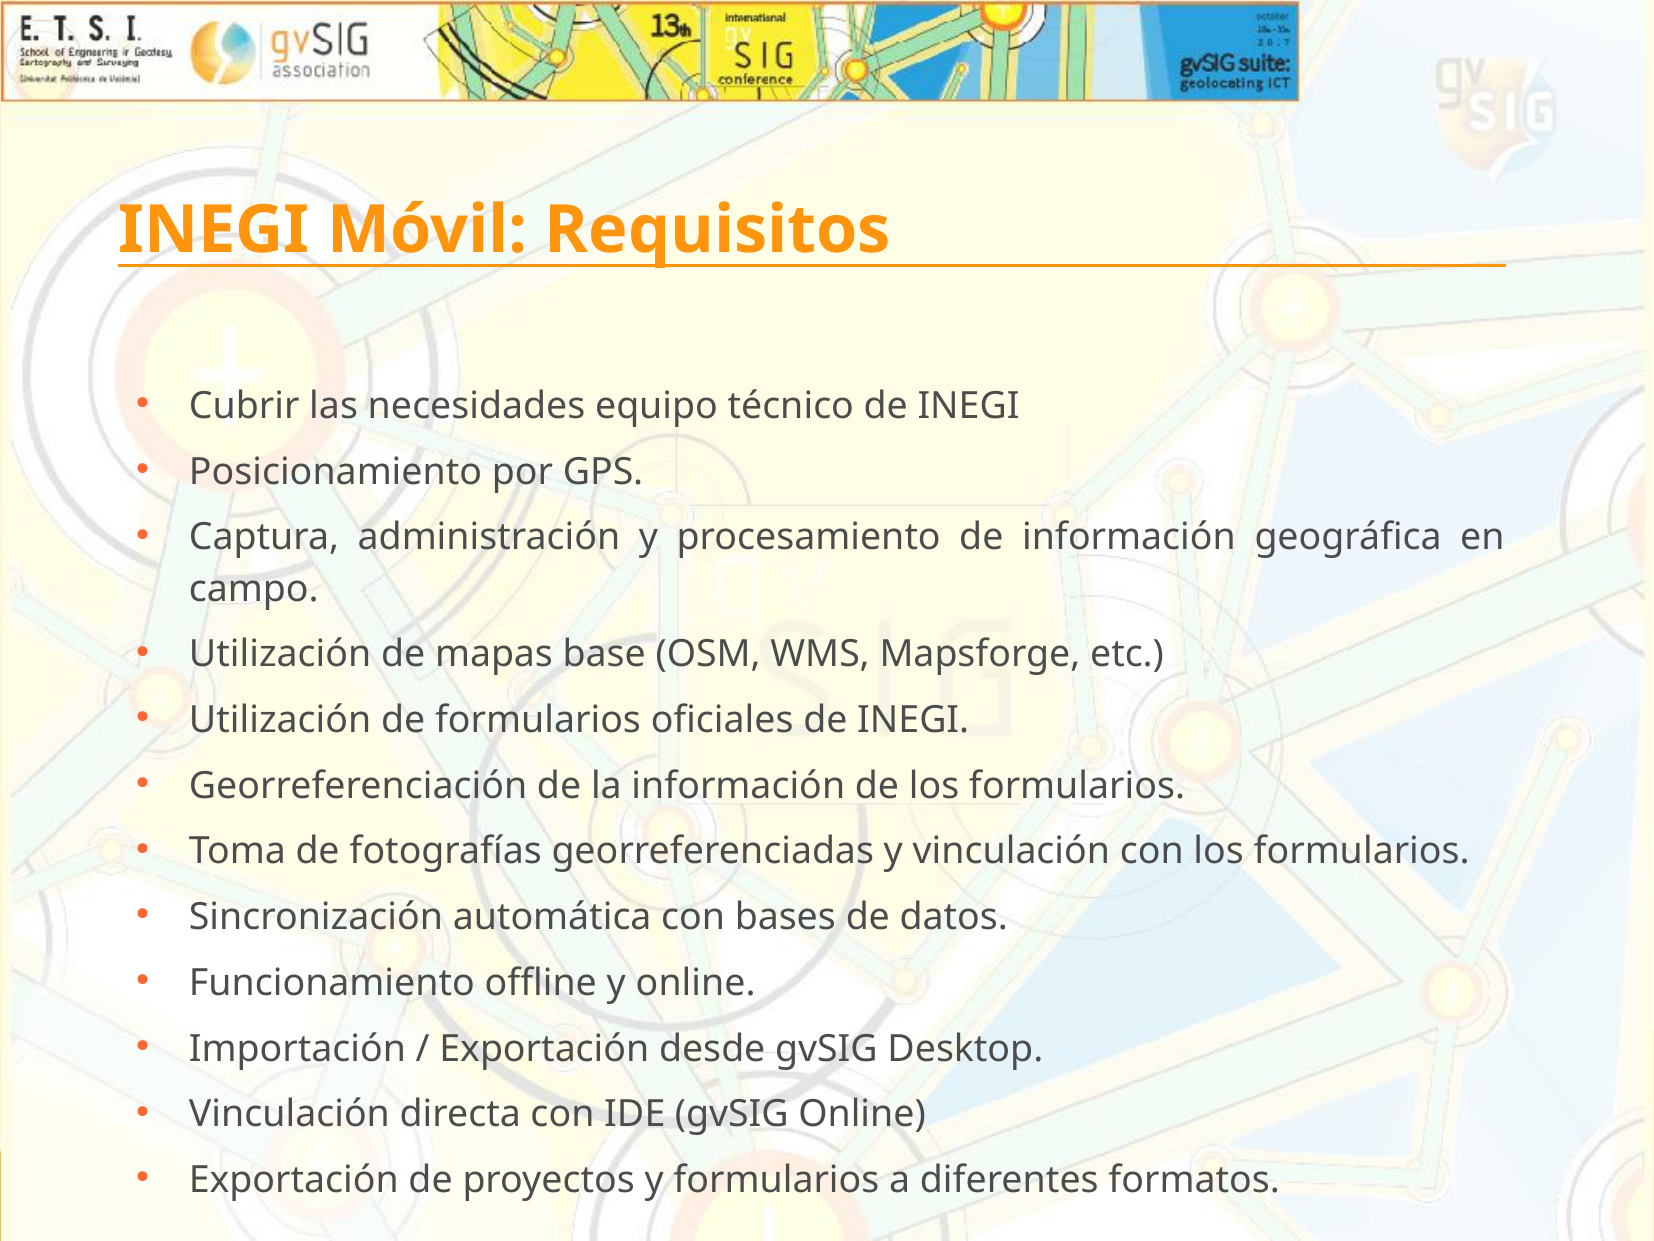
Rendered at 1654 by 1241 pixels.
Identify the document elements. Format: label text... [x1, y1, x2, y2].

picture [0, 0, 1654, 1241]
title INEGI Móvil: Requisitos [118, 177, 1607, 276]
list Cubrir las necesidades equipo técnico de INEGI Posicionamiento por GPS. Captura, administración y procesamiento de información geográfica en campo. Utilización de mapas base (OSM, WMS, Mapsforge, etc.) Utilización de formularios oficiales de INEGI. Georreferenciación de la información de los formularios. Toma de fotografías georreferenciadas y vinculación con los formularios. Sincronización automática con bases de datos. Funcionamiento offline y online. Importación / Exportación desde gvSIG Desktop. Vinculación directa con IDE (gvSIG Online) Exportación de proyectos y formularios a diferentes formatos. [118, 301, 1506, 1141]
